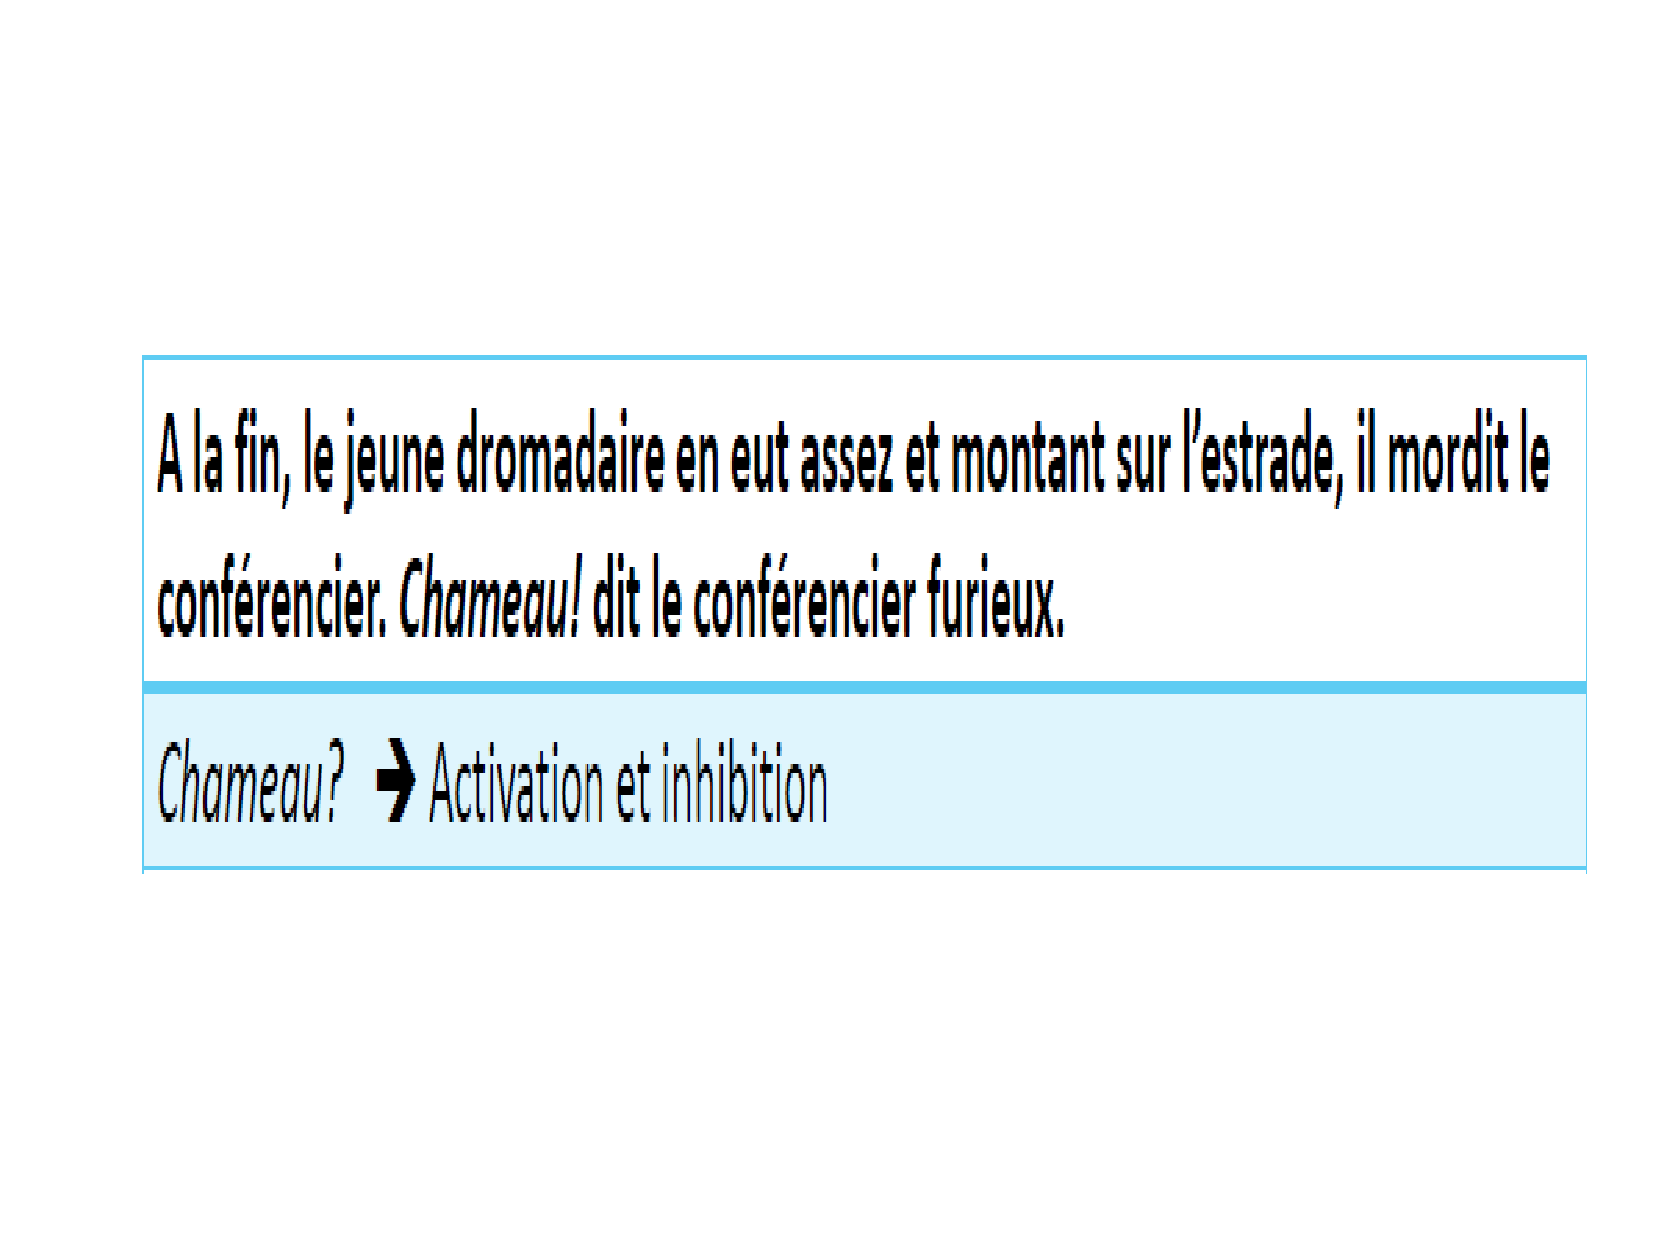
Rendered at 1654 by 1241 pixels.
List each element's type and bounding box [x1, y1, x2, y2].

picture [132, 290, 1605, 910]
